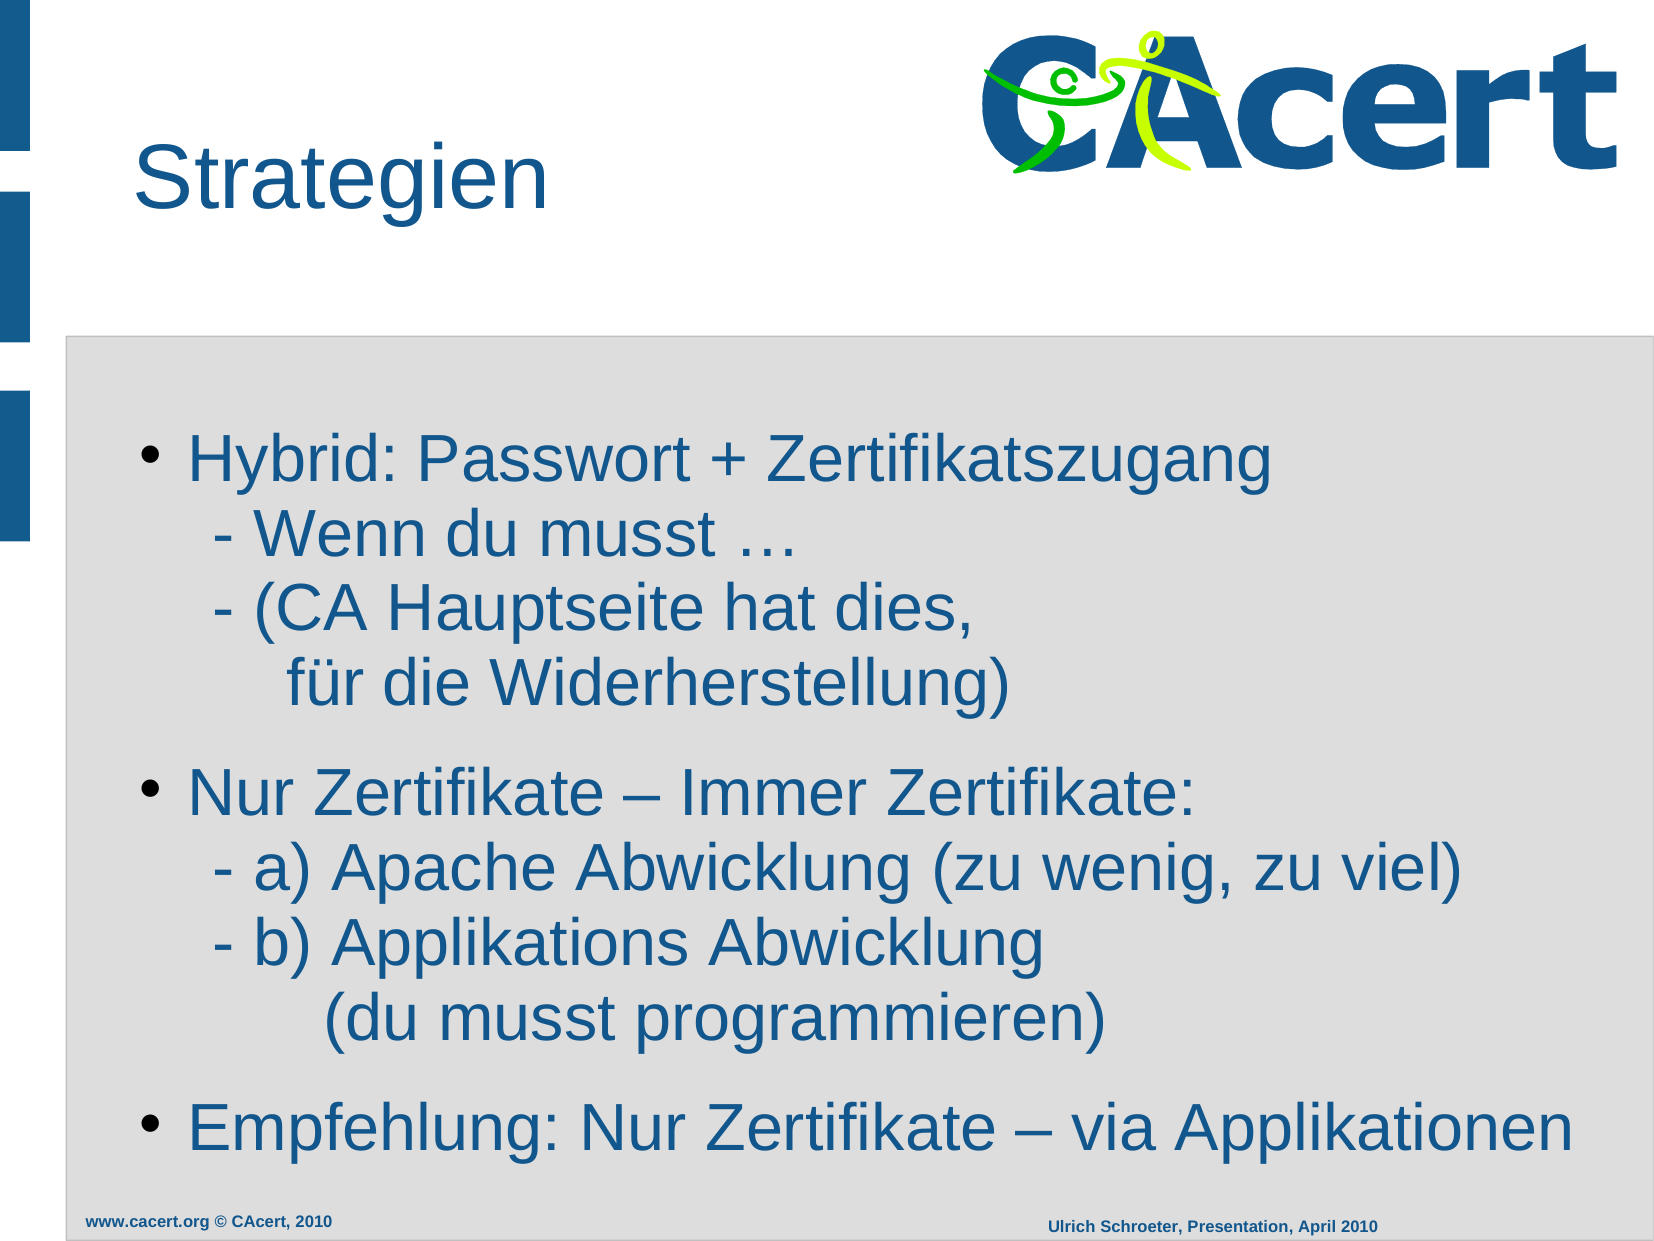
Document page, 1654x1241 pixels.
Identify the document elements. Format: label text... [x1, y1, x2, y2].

text_box Hybrid: Passwort + Zertifikatszugang - Wenn du musst … - (CA Hauptseite hat dies, für die Widerherstellung) Nur Zertifikate – Immer Zertifikate: - a) Apache Abwicklung (zu wenig, zu viel) - b) Applikations Abwicklung (du musst programmieren) Empfehlung: Nur Zertifikate – via Applikationen [124, 413, 1584, 1172]
text_box Strategien [118, 118, 591, 236]
